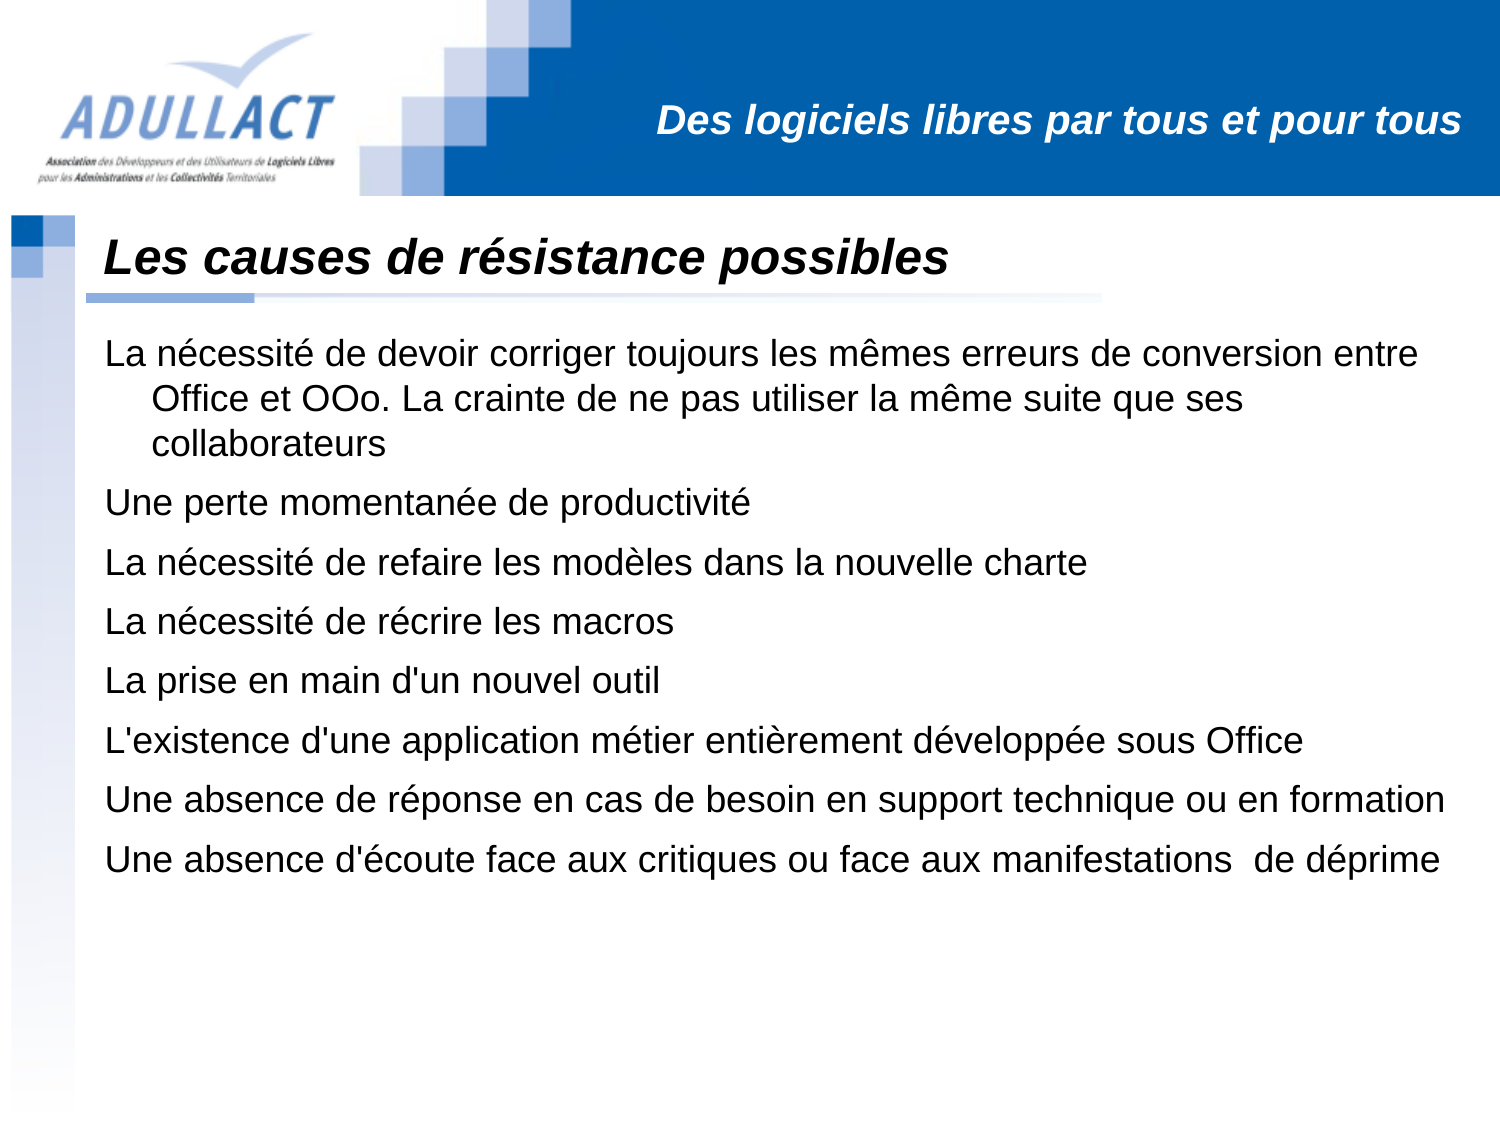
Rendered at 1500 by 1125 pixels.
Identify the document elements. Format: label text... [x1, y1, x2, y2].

title Les causes de résistance possibles [88, 219, 1459, 292]
picture [356, 0, 1500, 196]
list La nécessité de devoir corriger toujours les mêmes erreurs de conversion entre Office et OOo. La crainte de ne pas utiliser la même suite que ses collaborateurs Une perte momentanée de productivité La nécessité de refaire les modèles dans la nouvelle charte La nécessité de récrire les macros La prise en main d'un nouvel outil L'existence d'une application métier entièrement développée sous Office Une absence de réponse en cas de besoin en support technique ou en formation Une absence d'écoute face aux critiques ou face aux manifestations de déprime [29, 329, 1465, 1097]
picture [10, 214, 75, 1113]
picture [31, 29, 346, 189]
picture [86, 293, 1102, 303]
